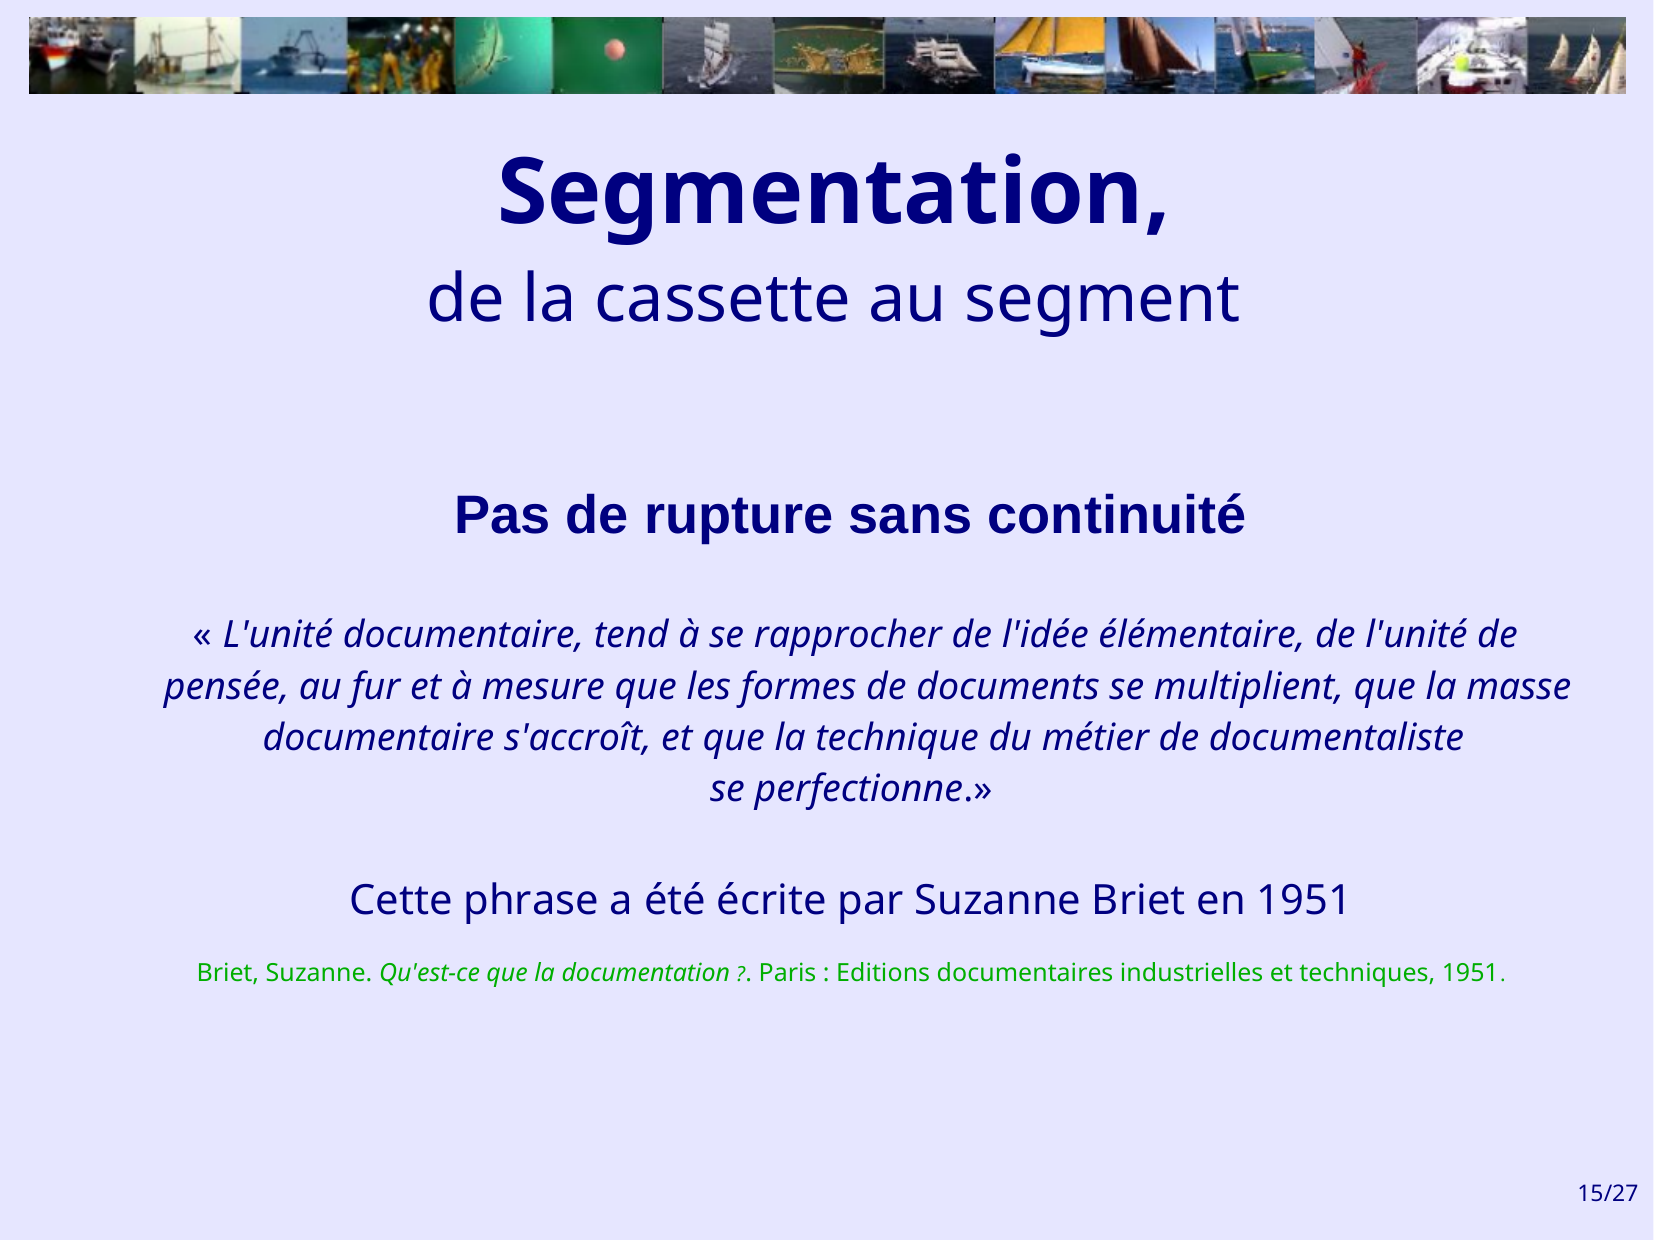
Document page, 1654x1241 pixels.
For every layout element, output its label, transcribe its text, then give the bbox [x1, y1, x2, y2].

title Segmentation, de la cassette au segment [90, 129, 1579, 338]
subtitle Pas de rupture sans continuité « L'unité documentaire, tend à se rapprocher de l'idée élémentaire, de l'unité de pensée, au fur et à mesure que les formes de documents se multiplient, que la masse documentaire s'accroît, et que la technique du métier de documentaliste se perfectionne.» Cette phrase a été écrite par Suzanne Briet en 1951 Briet, Suzanne. Qu'est-ce que la documentation ?. Paris : Editions documentaires industrielles et techniques, 1951. [89, 364, 1578, 1109]
picture [29, 17, 1626, 94]
